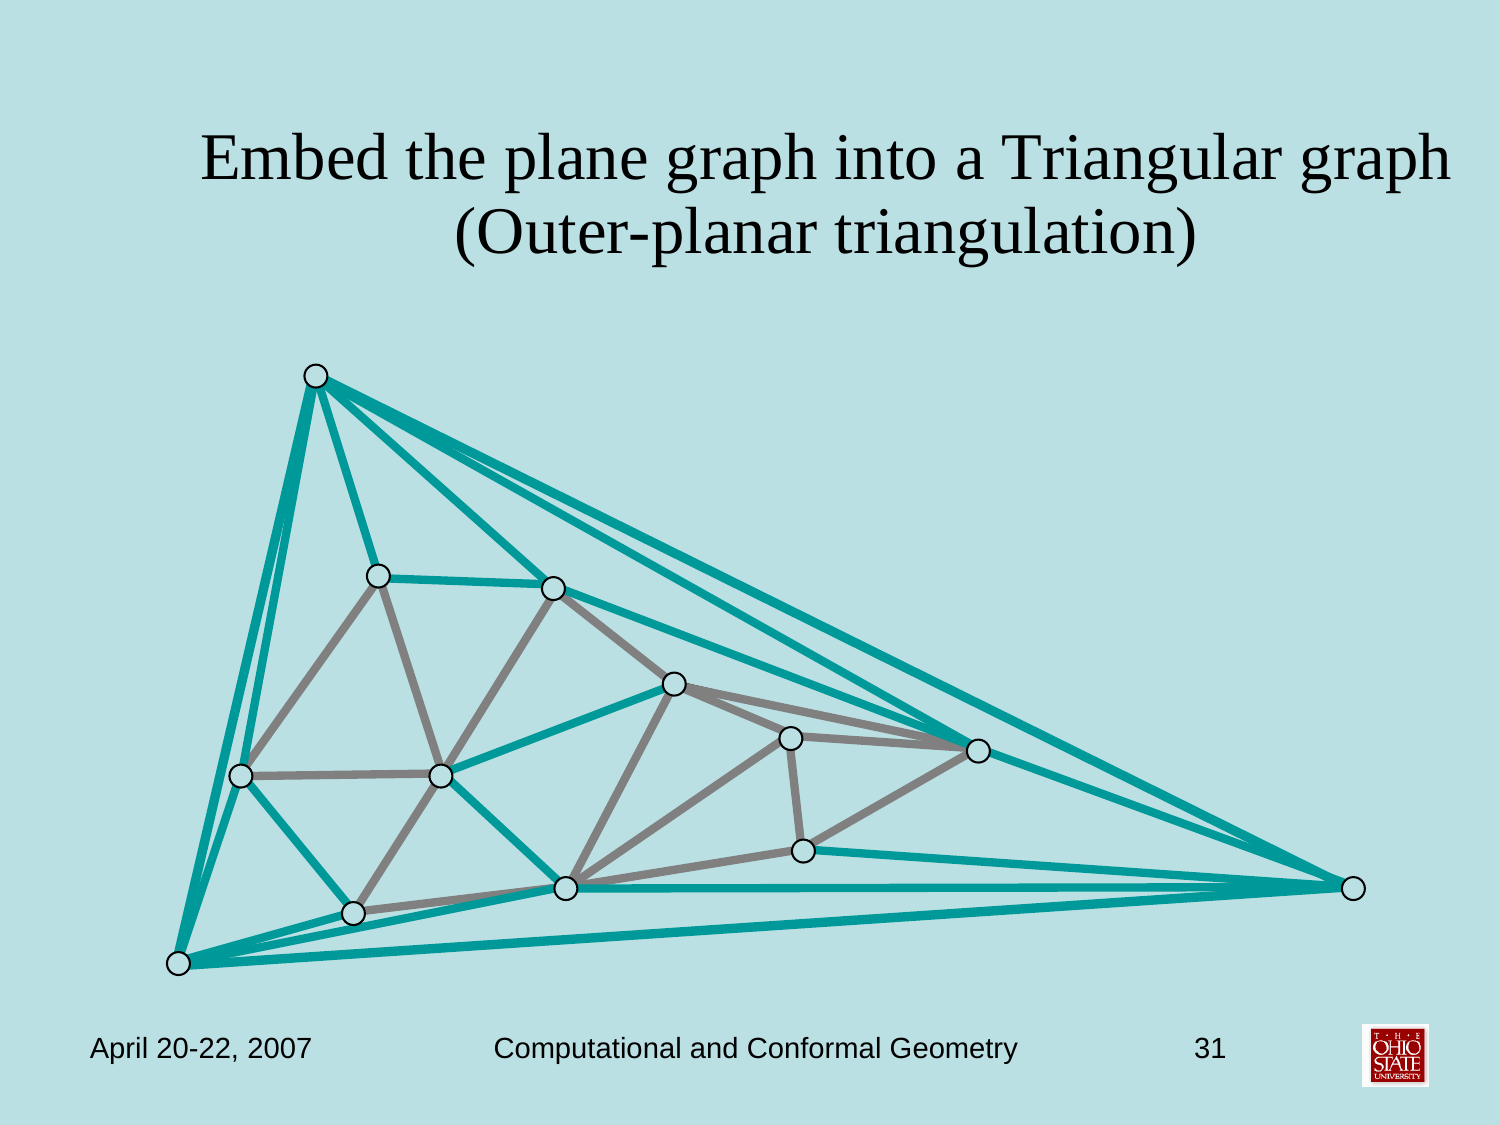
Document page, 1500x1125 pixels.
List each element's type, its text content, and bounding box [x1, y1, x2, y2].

picture [1362, 1024, 1429, 1087]
text_box [366, 564, 390, 588]
text_box [229, 764, 253, 788]
text_box [779, 727, 803, 751]
text_box [166, 952, 190, 976]
text_box [1341, 877, 1365, 901]
text_box [554, 877, 578, 901]
text_box Embed the plane graph into a Triangular graph (Outer-planar triangulation) [185, 112, 1470, 276]
text_box [429, 764, 453, 788]
text_box [304, 364, 328, 388]
text_box [966, 739, 990, 763]
text_box [662, 672, 686, 696]
text_box [541, 577, 565, 601]
text_box [341, 902, 365, 926]
text_box [791, 839, 815, 863]
